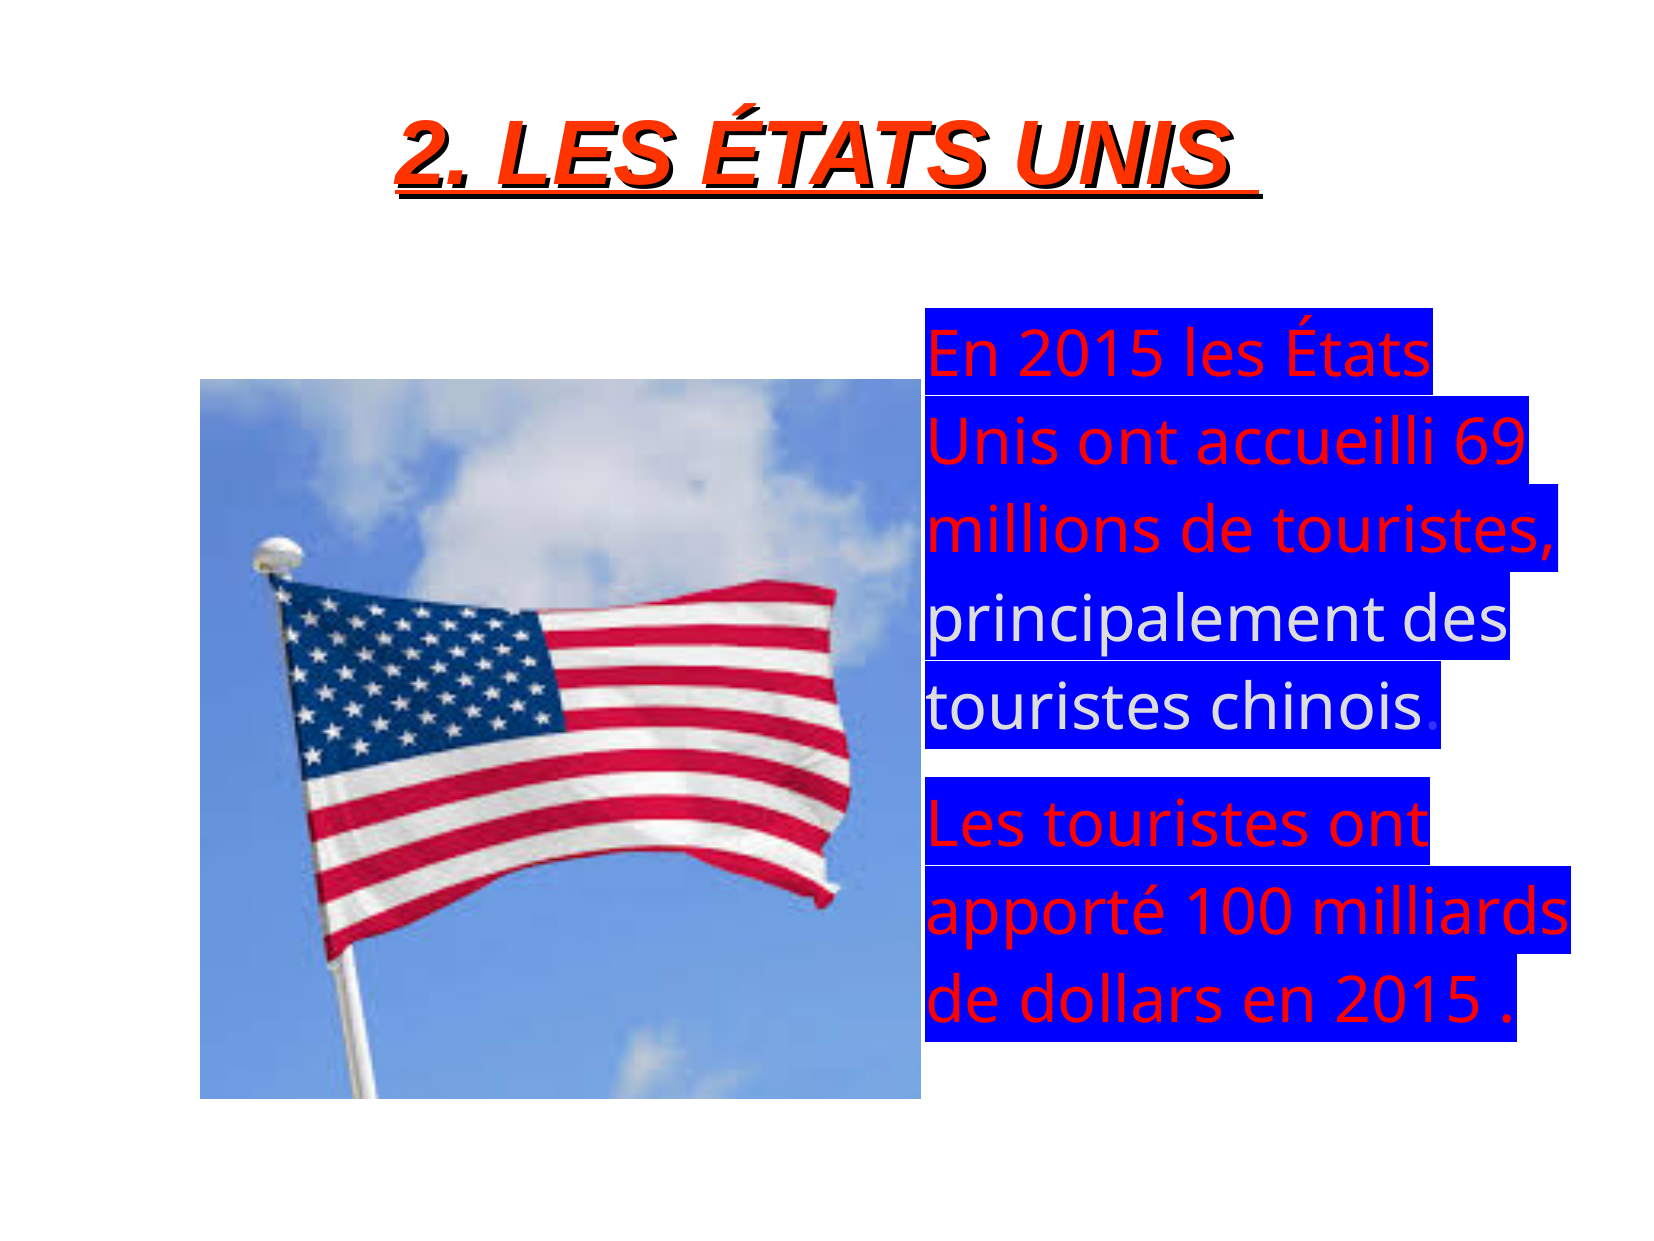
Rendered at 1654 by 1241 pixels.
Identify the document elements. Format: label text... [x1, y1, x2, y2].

title 2. LES ÉTATS UNIS [82, 49, 1571, 257]
picture [200, 379, 921, 1099]
list En 2015 les États Unis ont accueilli 69 millions de touristes, principalement des touristes chinois. Les touristes ont apporté 100 milliards de dollars en 2015 . [856, 307, 1583, 1111]
